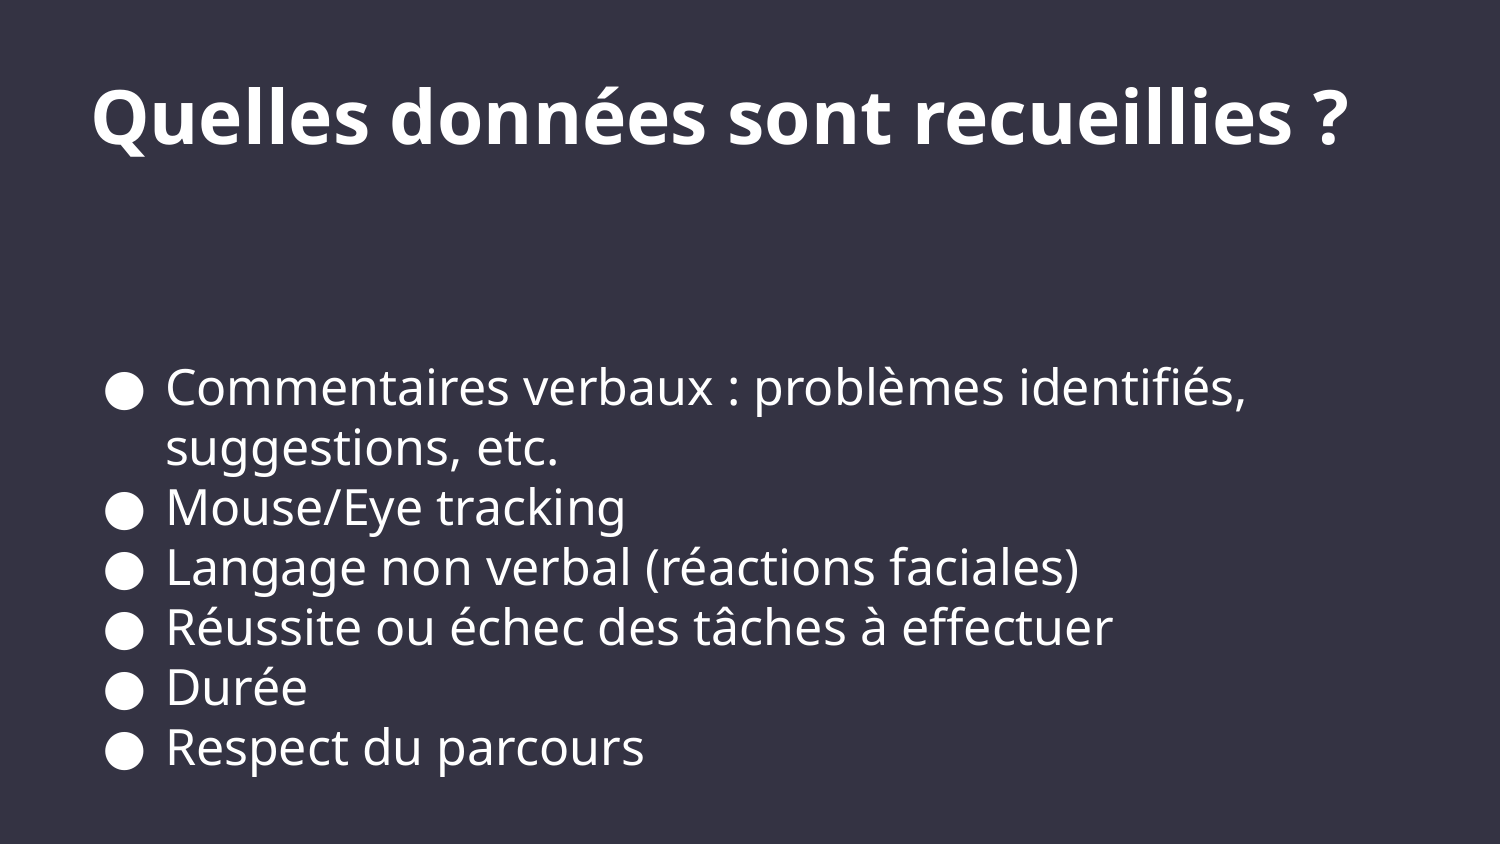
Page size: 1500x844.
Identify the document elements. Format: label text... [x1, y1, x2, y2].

list Commentaires verbaux : problèmes identifiés, suggestions, etc. Mouse/Eye tracking Langage non verbal (réactions faciales) Réussite ou échec des tâches à effectuer Durée Respect du parcours [75, 340, 1425, 808]
title Quelles données sont recueillies ? [75, 33, 1425, 175]
